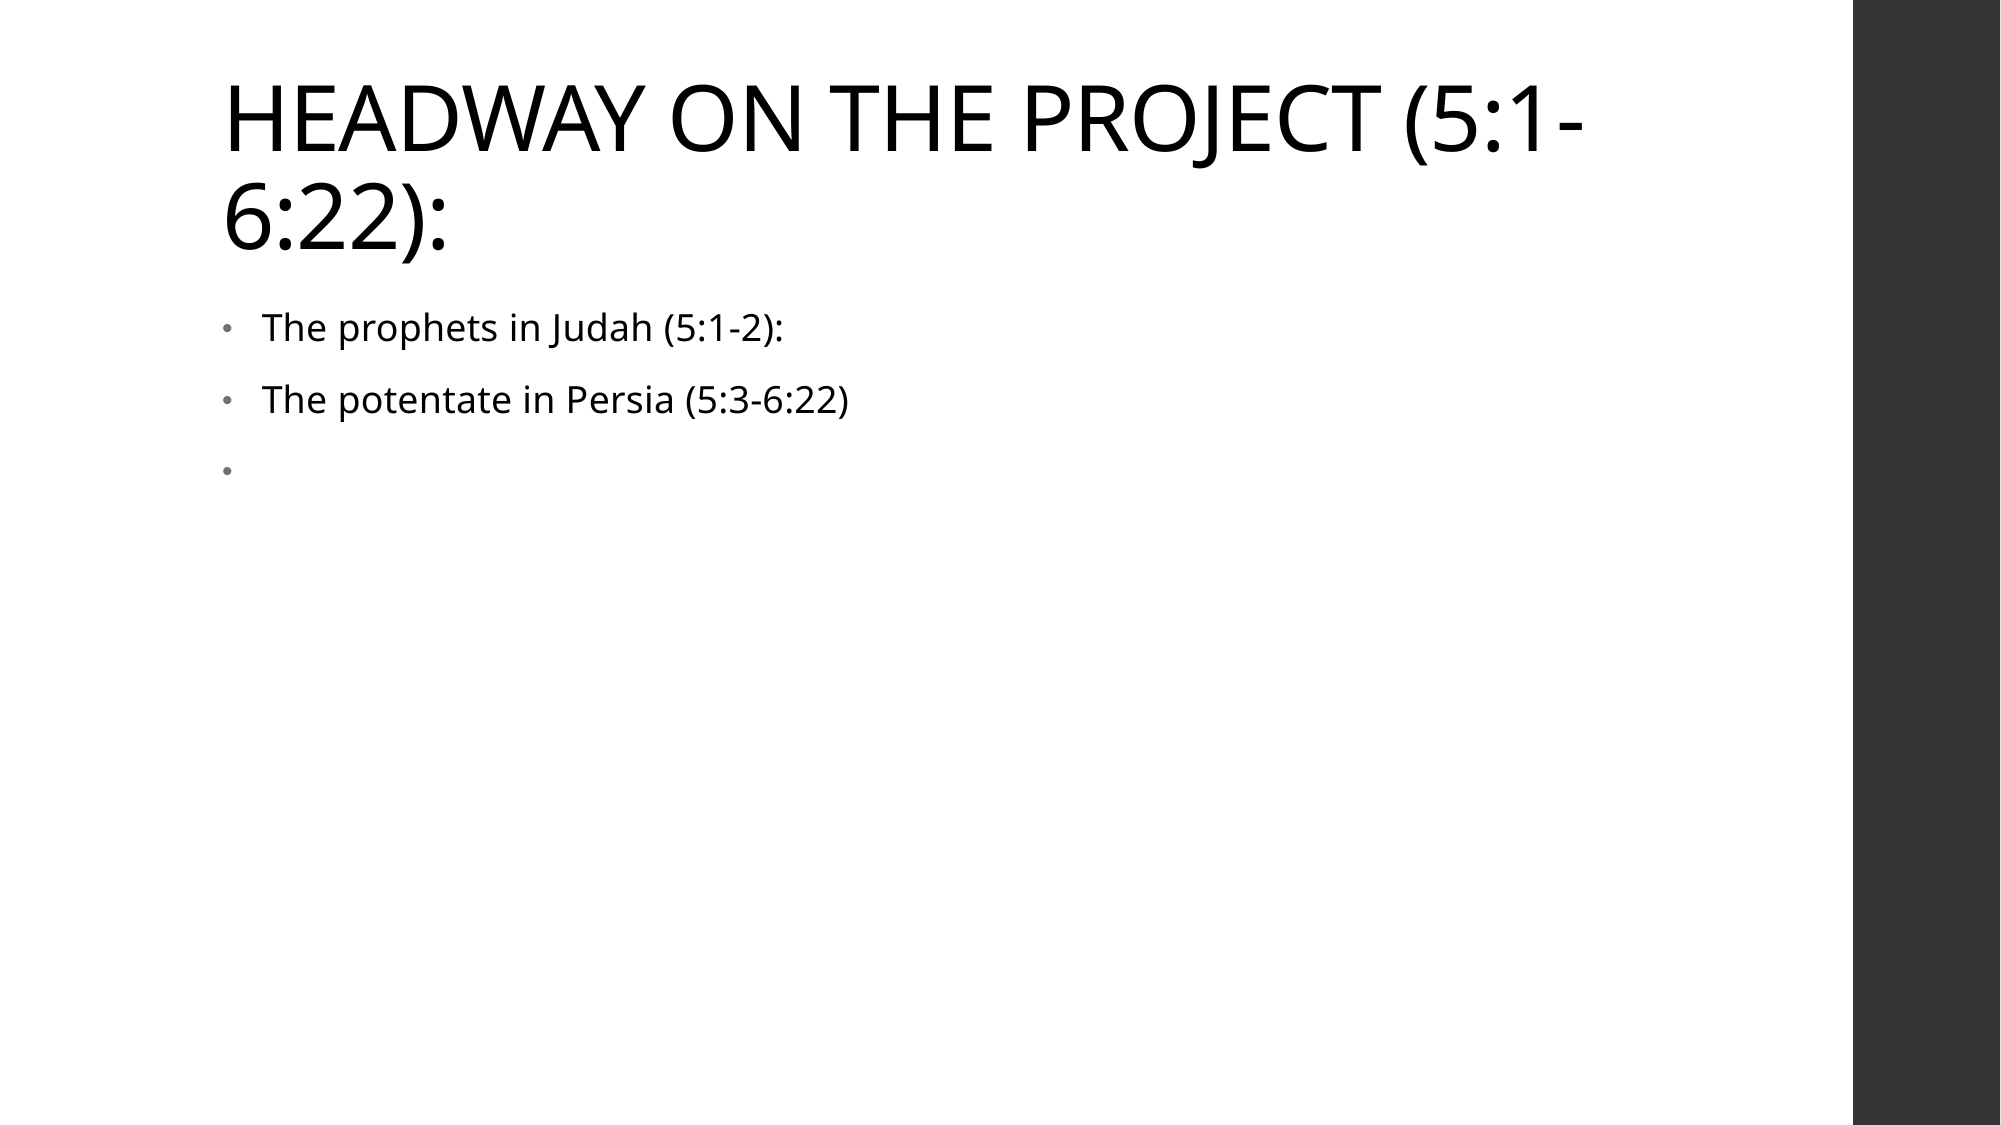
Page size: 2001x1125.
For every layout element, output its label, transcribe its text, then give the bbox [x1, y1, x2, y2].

list The prophets in Judah (5:1-2): The potentate in Persia (5:3-6:22) [206, 299, 1617, 1014]
title HEADWAY ON THE PROJECT (5:1-6:22): [206, 60, 1797, 278]
